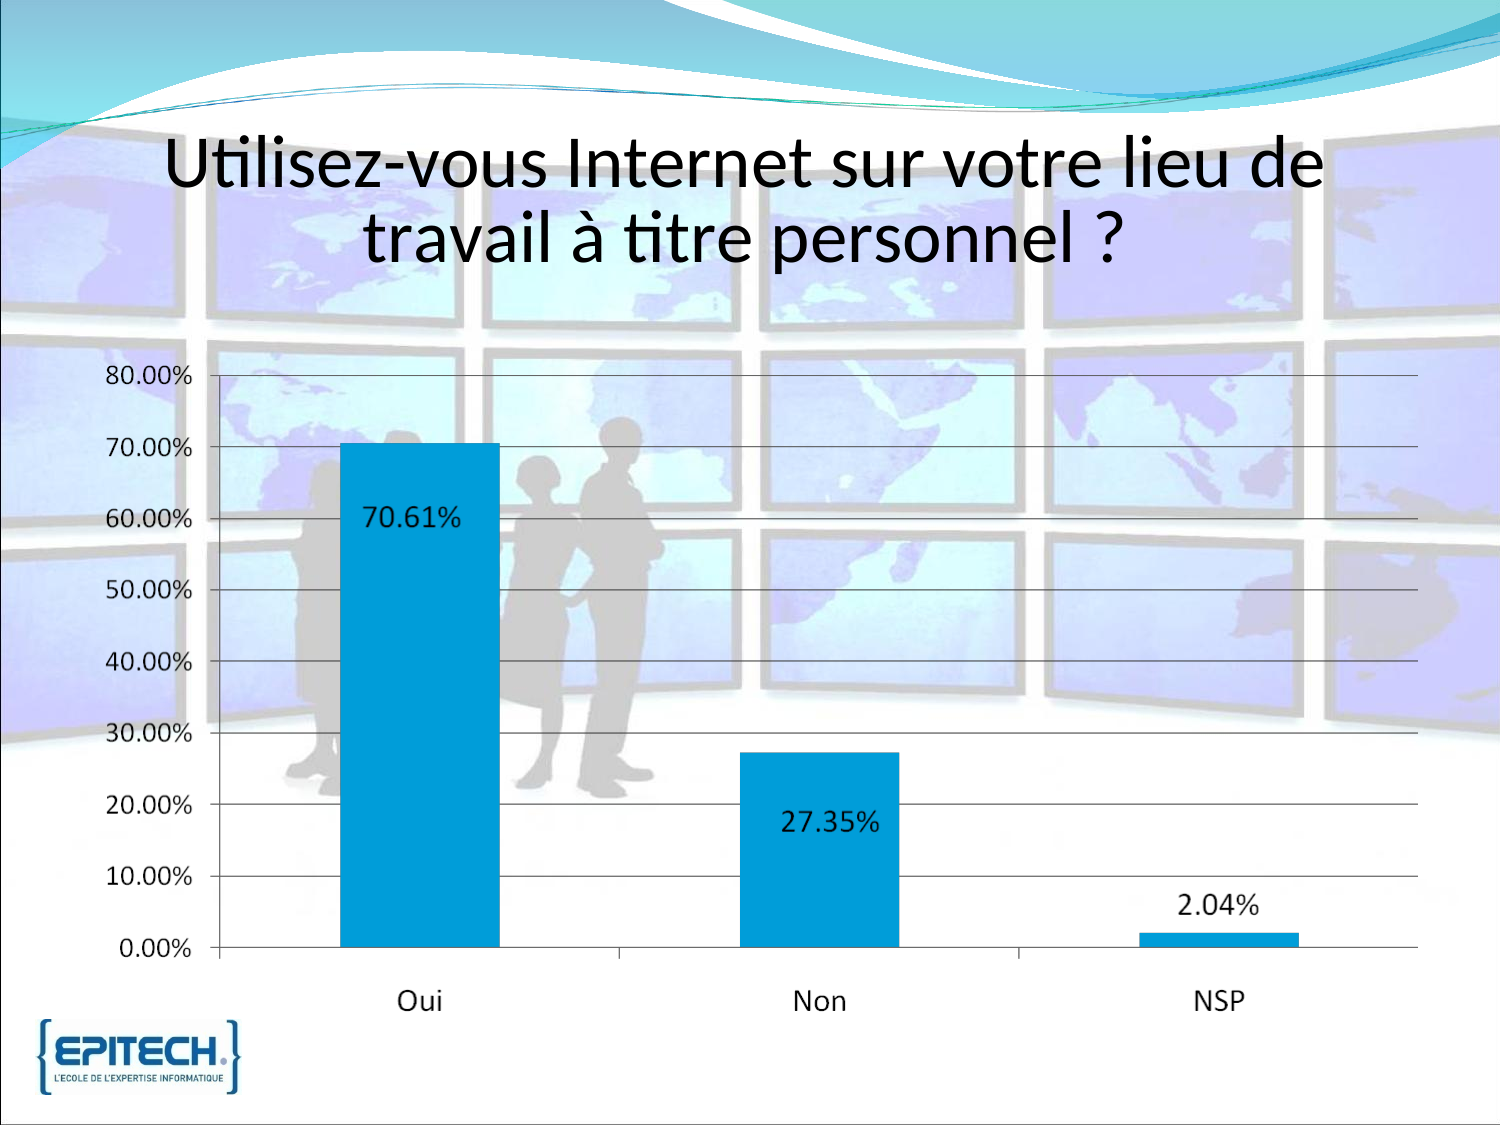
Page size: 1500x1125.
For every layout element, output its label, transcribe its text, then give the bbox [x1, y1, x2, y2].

title Utilisez-vous Internet sur votre lieu de travail à titre personnel ? [70, 0, 1421, 282]
picture [0, 0, 1500, 1125]
